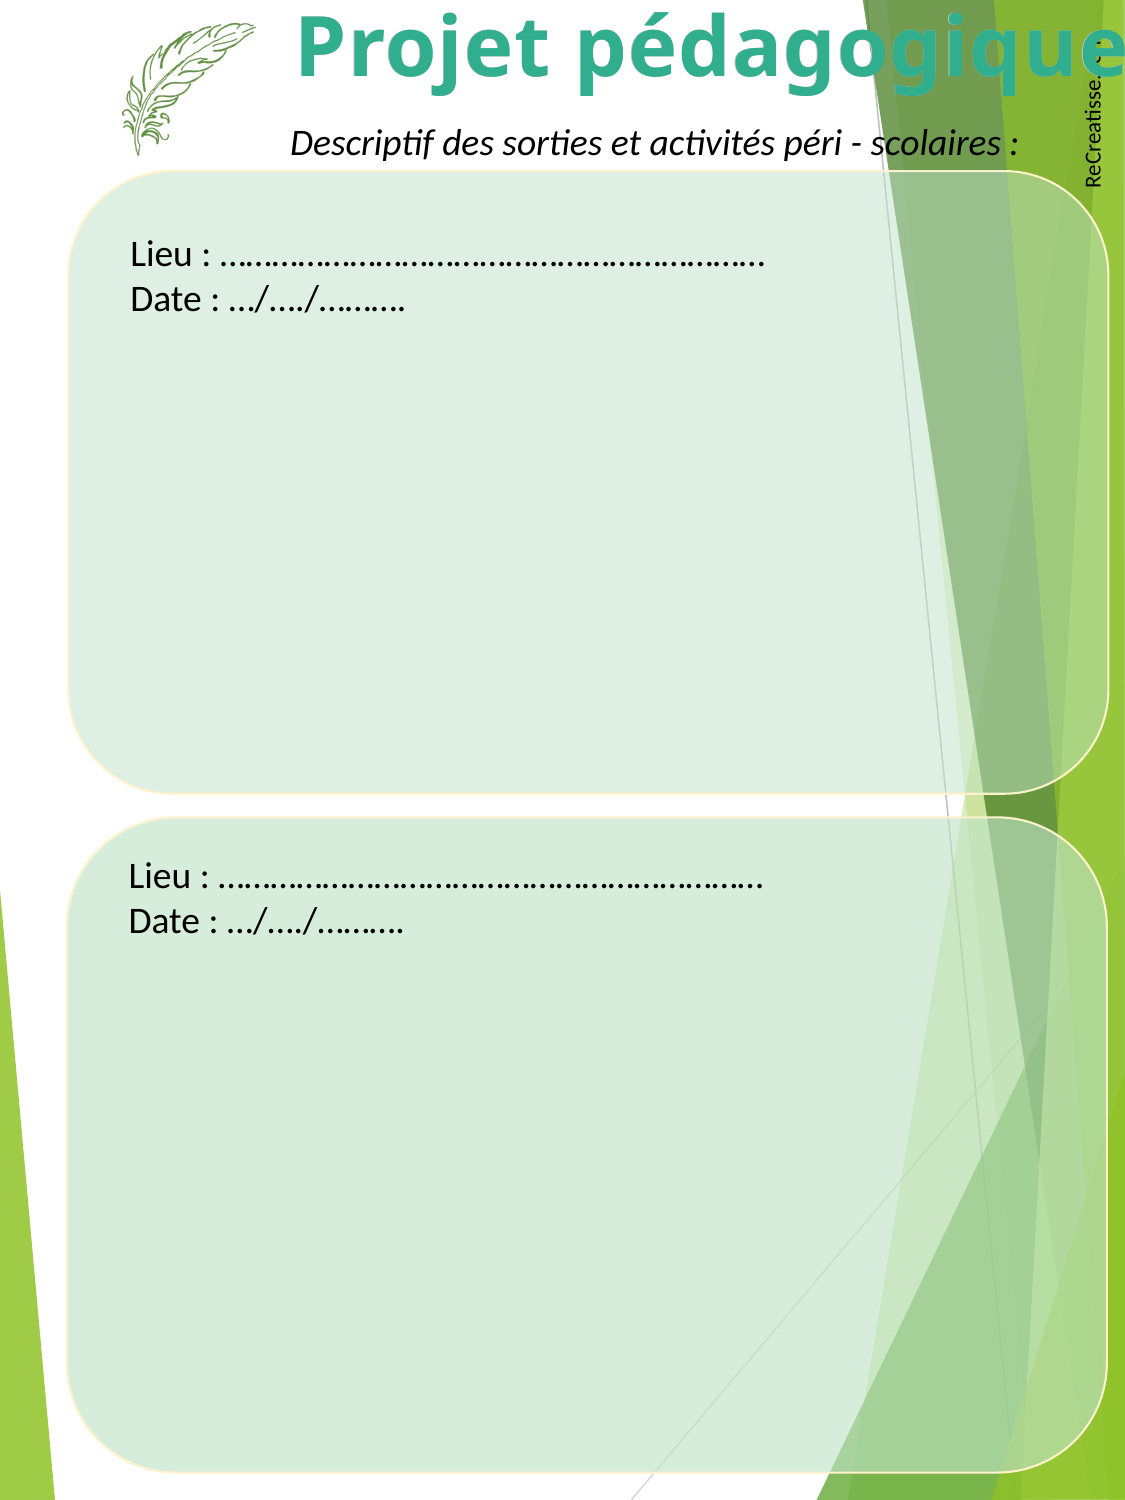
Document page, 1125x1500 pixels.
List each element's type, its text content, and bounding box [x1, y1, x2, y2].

text_box [68, 171, 1109, 794]
text_box [66, 817, 1107, 1473]
picture [122, 23, 256, 156]
text_box Projet pédagogique [280, 0, 1125, 201]
text_box Lieu : ……………………………………………………… Date : …/…./………. [115, 221, 781, 326]
text_box Lieu : ……………………………………………………… Date : …/…./………. [114, 844, 780, 949]
